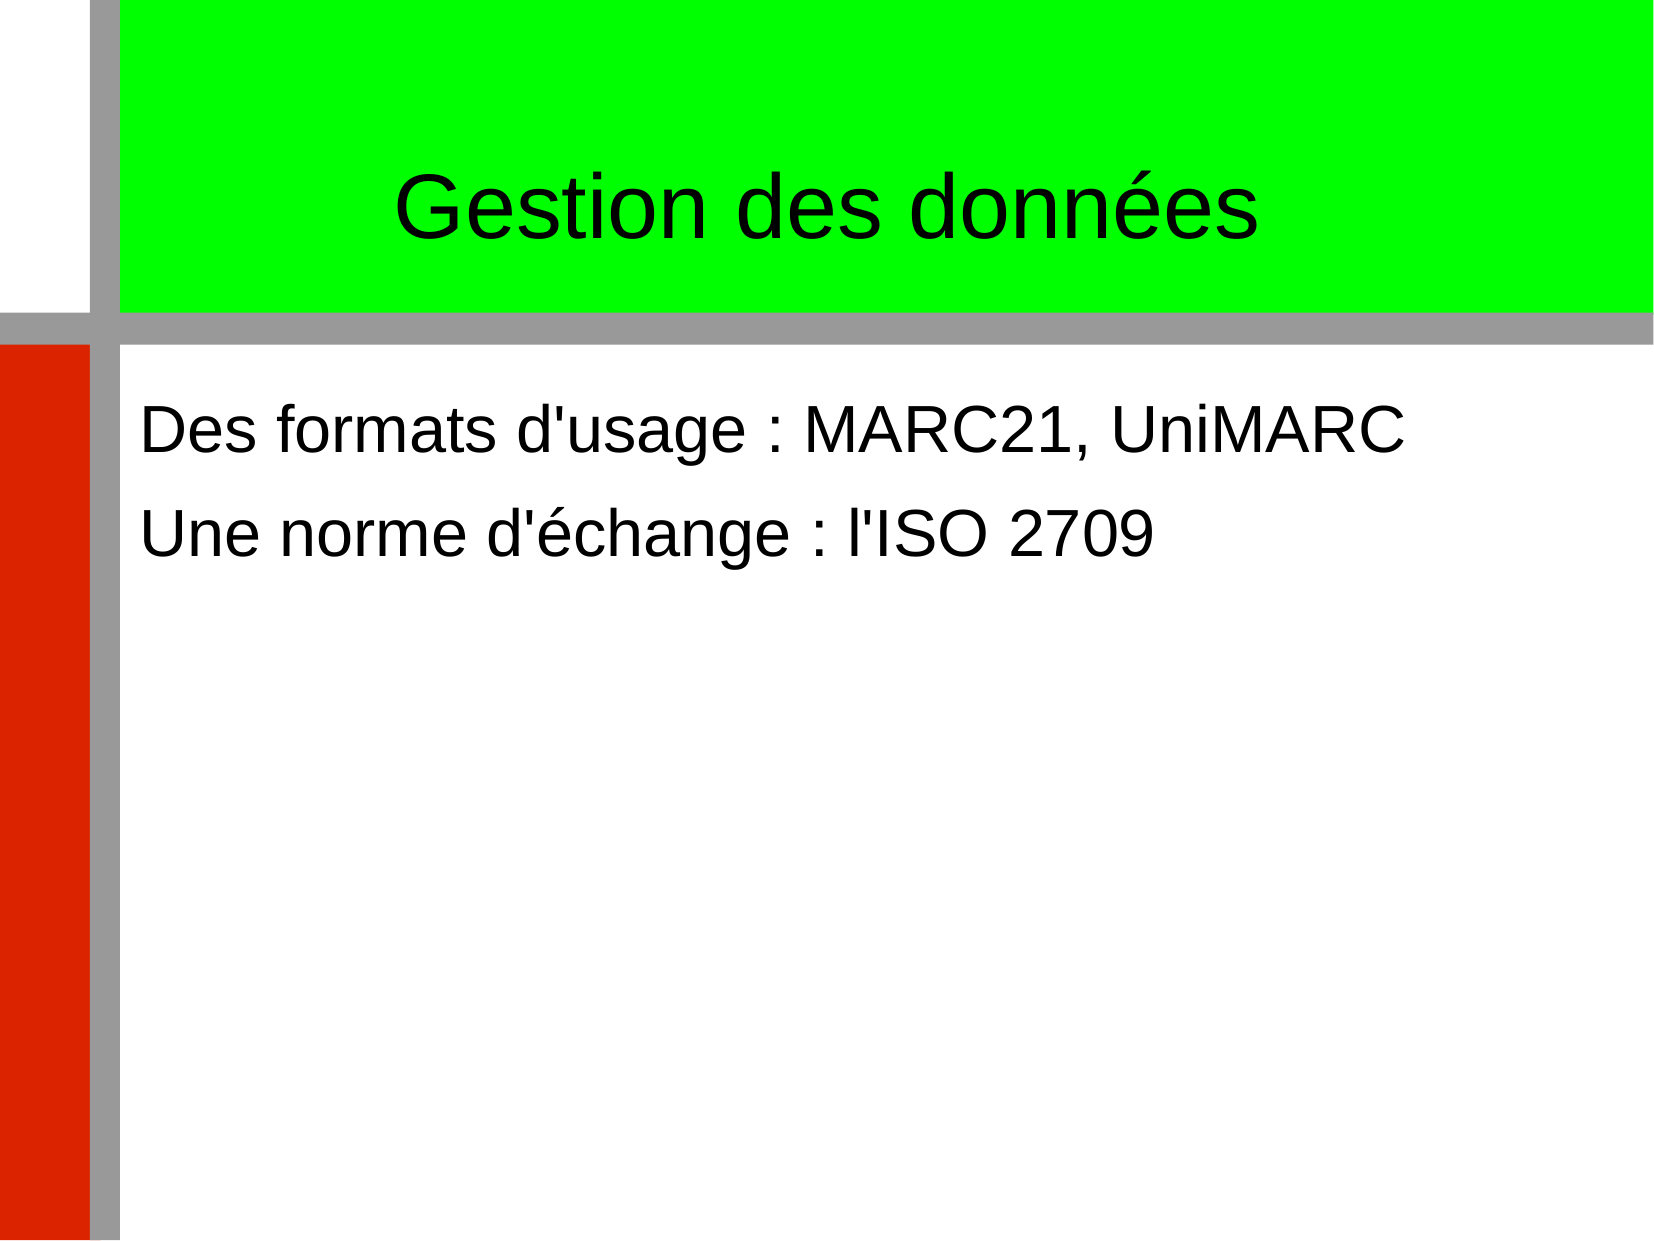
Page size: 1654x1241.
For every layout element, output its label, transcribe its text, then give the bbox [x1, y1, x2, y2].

list Des formats d'usage : MARC21, UniMARC Une norme d'échange : l'ISO 2709 [121, 391, 1534, 1127]
title Gestion des données [121, 102, 1534, 311]
